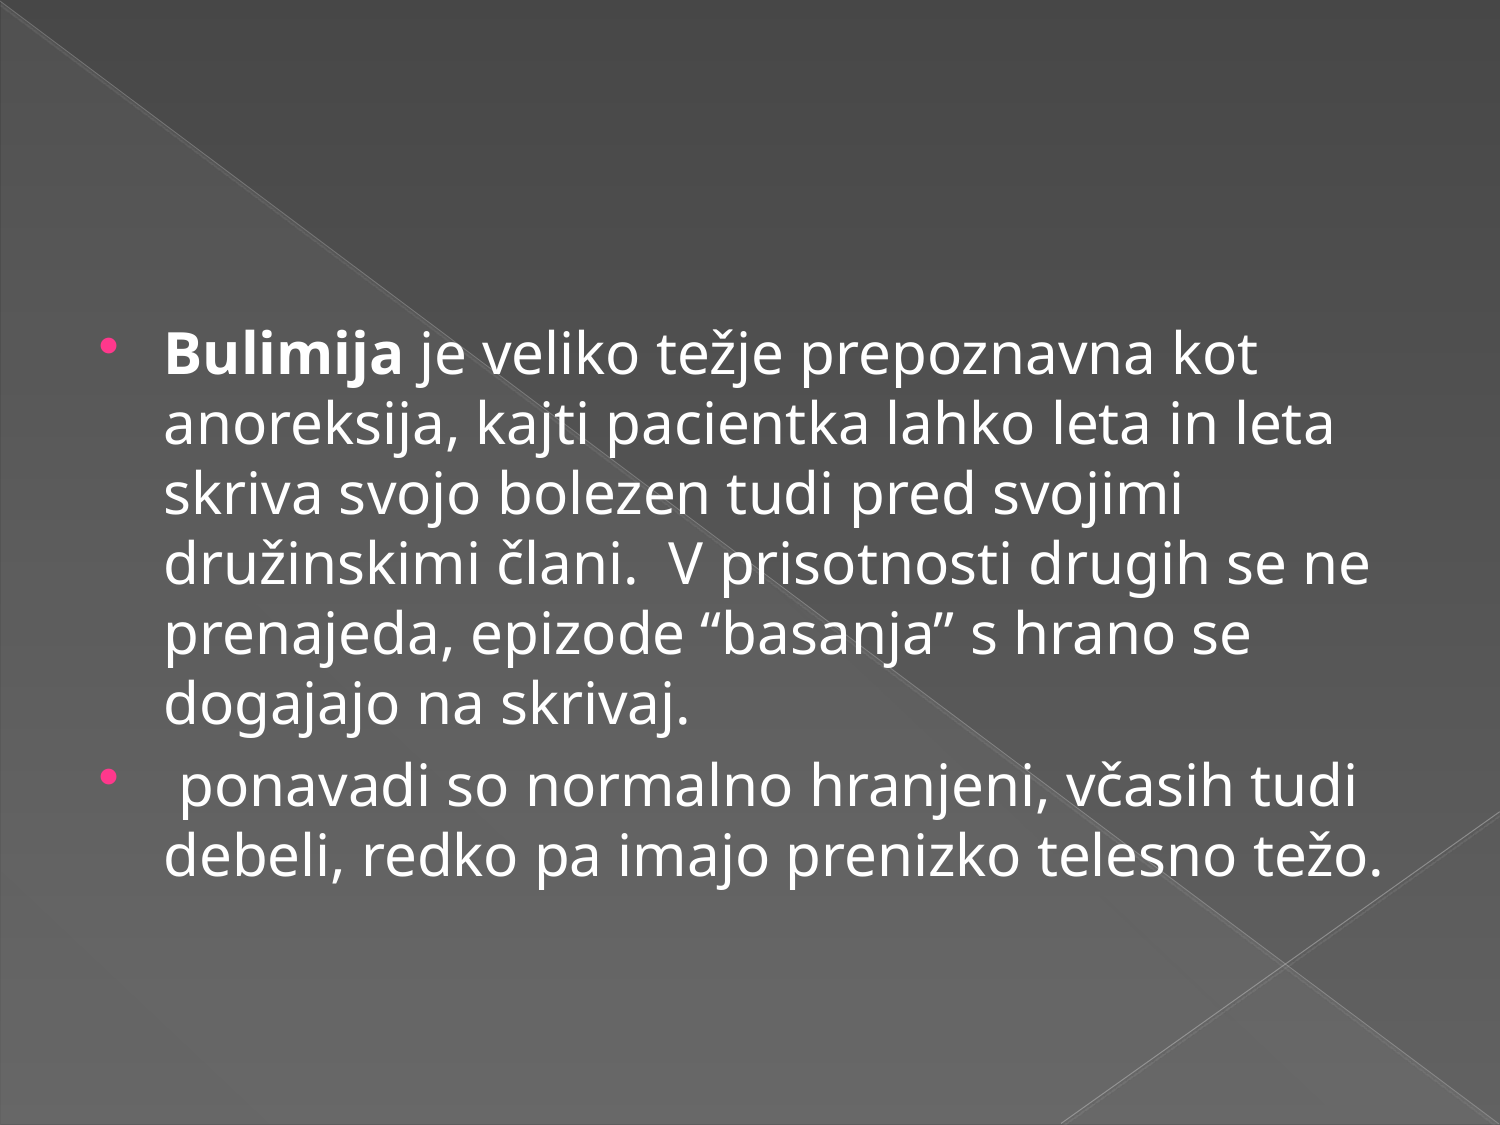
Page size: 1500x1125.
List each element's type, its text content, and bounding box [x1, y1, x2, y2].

list Bulimija je veliko težje prepoznavna kot anoreksija, kajti pacientka lahko leta in leta skriva svojo bolezen tudi pred svojimi družinskimi člani. V prisotnosti drugih se ne prenajeda, epizode “basanja” s hrano se dogajajo na skrivaj. ponavadi so normalno hranjeni, včasih tudi debeli, redko pa imajo prenizko telesno težo. [75, 308, 1425, 1059]
